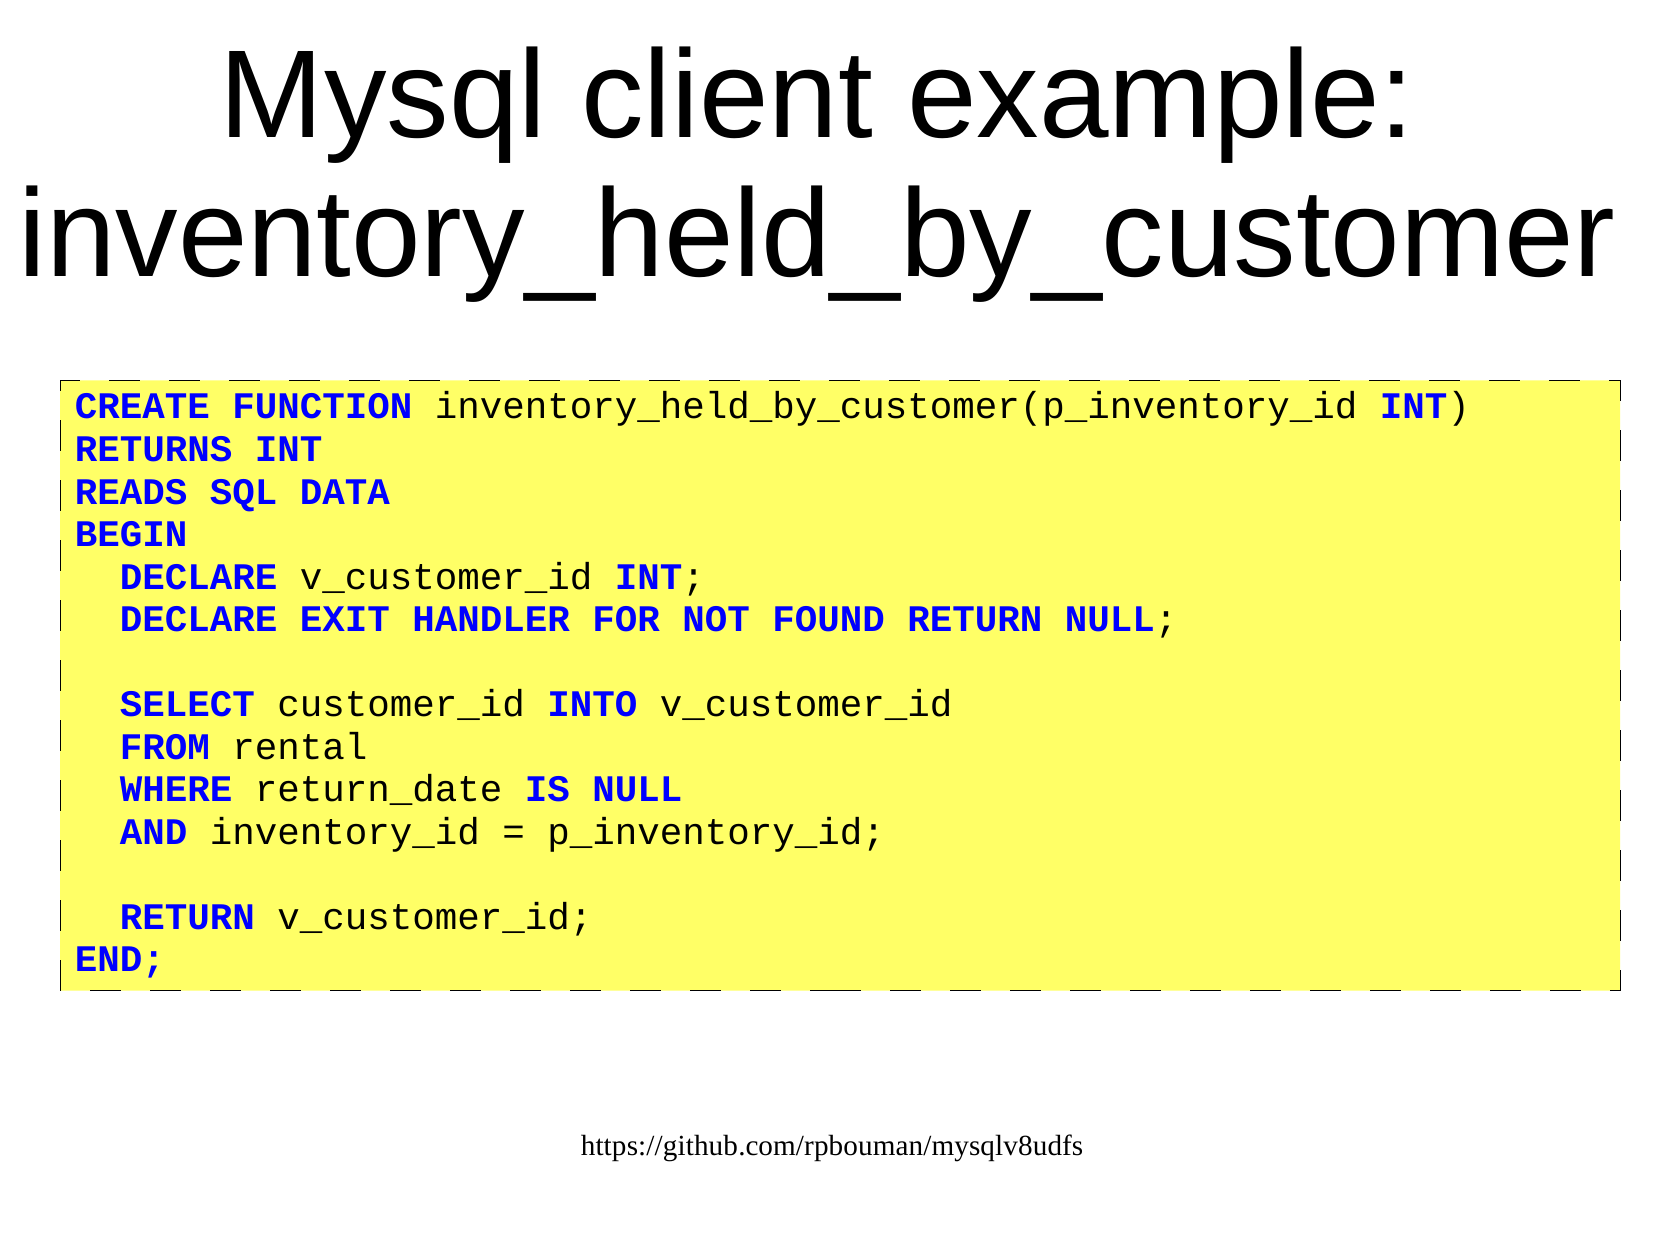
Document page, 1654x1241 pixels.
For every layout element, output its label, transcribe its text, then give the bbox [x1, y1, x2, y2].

text_box CREATE FUNCTION inventory_held_by_customer(p_inventory_id INT) RETURNS INT READS SQL DATA BEGIN DECLARE v_customer_id INT; DECLARE EXIT HANDLER FOR NOT FOUND RETURN NULL; SELECT customer_id INTO v_customer_id FROM rental WHERE return_date IS NULL AND inventory_id = p_inventory_id; RETURN v_customer_id; END; [60, 380, 1621, 991]
title Mysql client example: inventory_held_by_customer [0, 23, 1636, 304]
